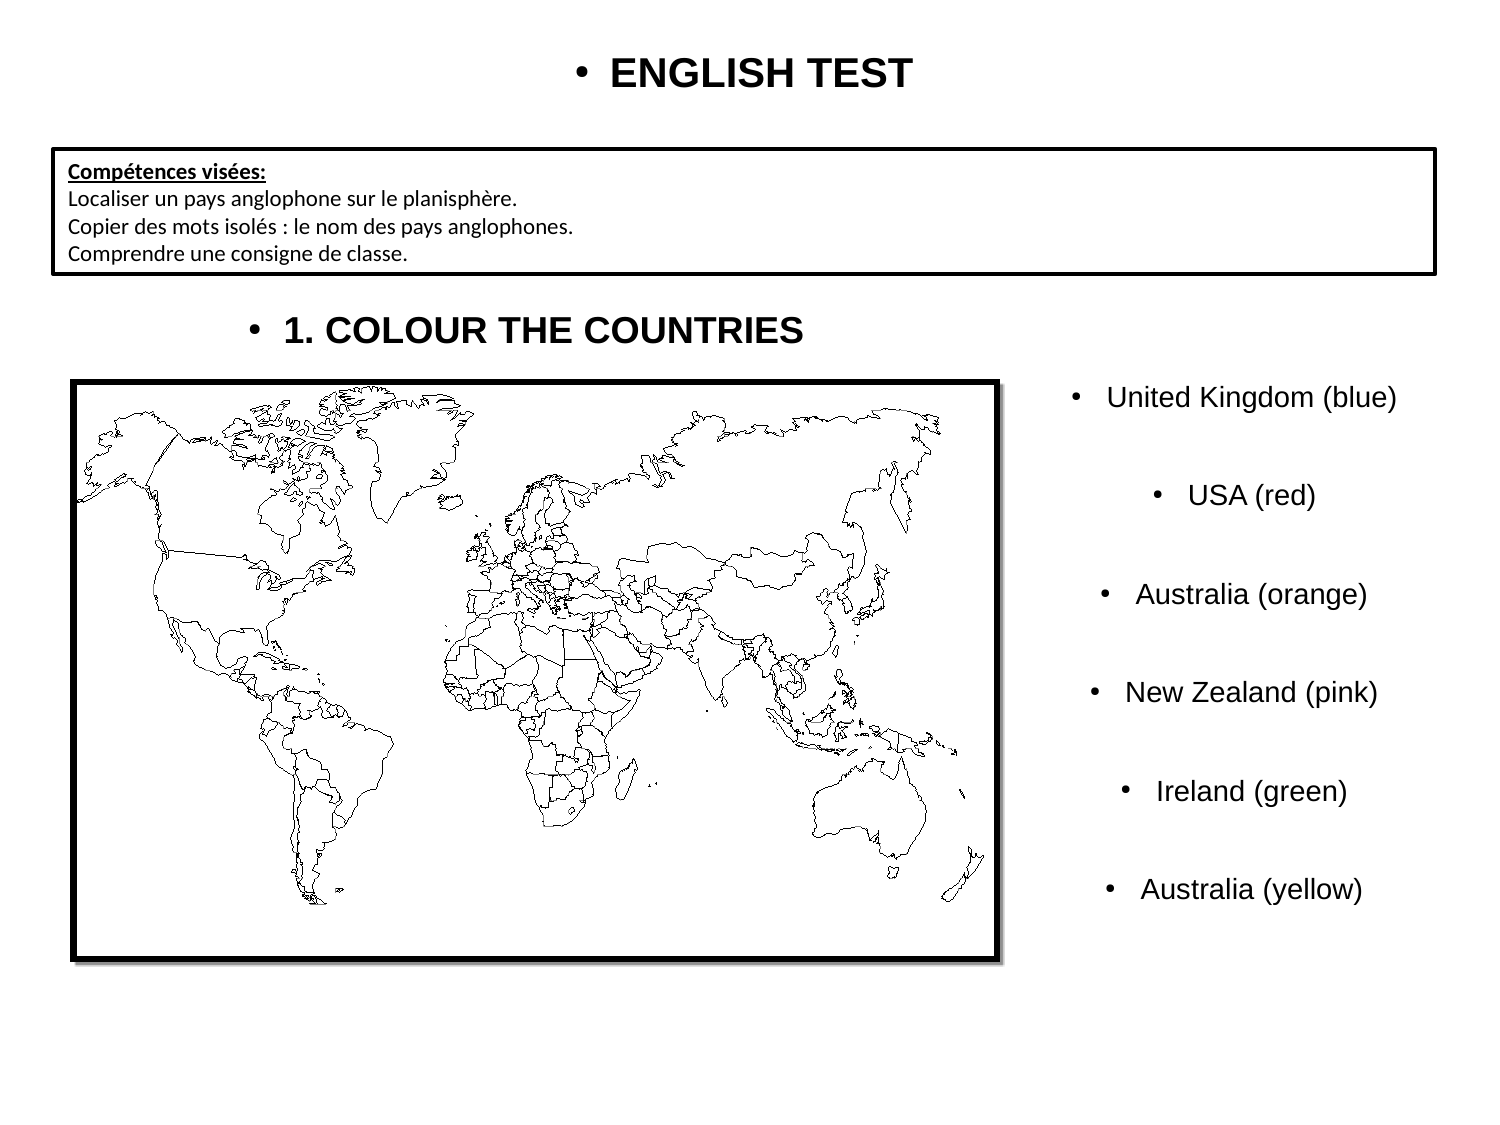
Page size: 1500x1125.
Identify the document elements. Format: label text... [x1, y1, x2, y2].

table_cell Ireland (green) [1034, 767, 1435, 866]
table_cell Australia (orange) [1034, 570, 1435, 669]
table_header 1. COLOUR THE COUNTRIES [65, 303, 998, 363]
table_header ENGLISH TEST [53, 43, 1435, 114]
picture [76, 385, 994, 956]
table_header United Kingdom (blue) [1034, 374, 1435, 472]
table_cell USA (red) [1034, 472, 1435, 570]
table_cell New Zealand (pink) [1034, 669, 1435, 767]
table_cell Australia (yellow) [1034, 866, 1435, 964]
text_box Compétences visées: Localiser un pays anglophone sur le planisphère. Copier des mots isolés : le nom des pays anglophones. Comprendre une consigne de classe. [53, 149, 1436, 274]
